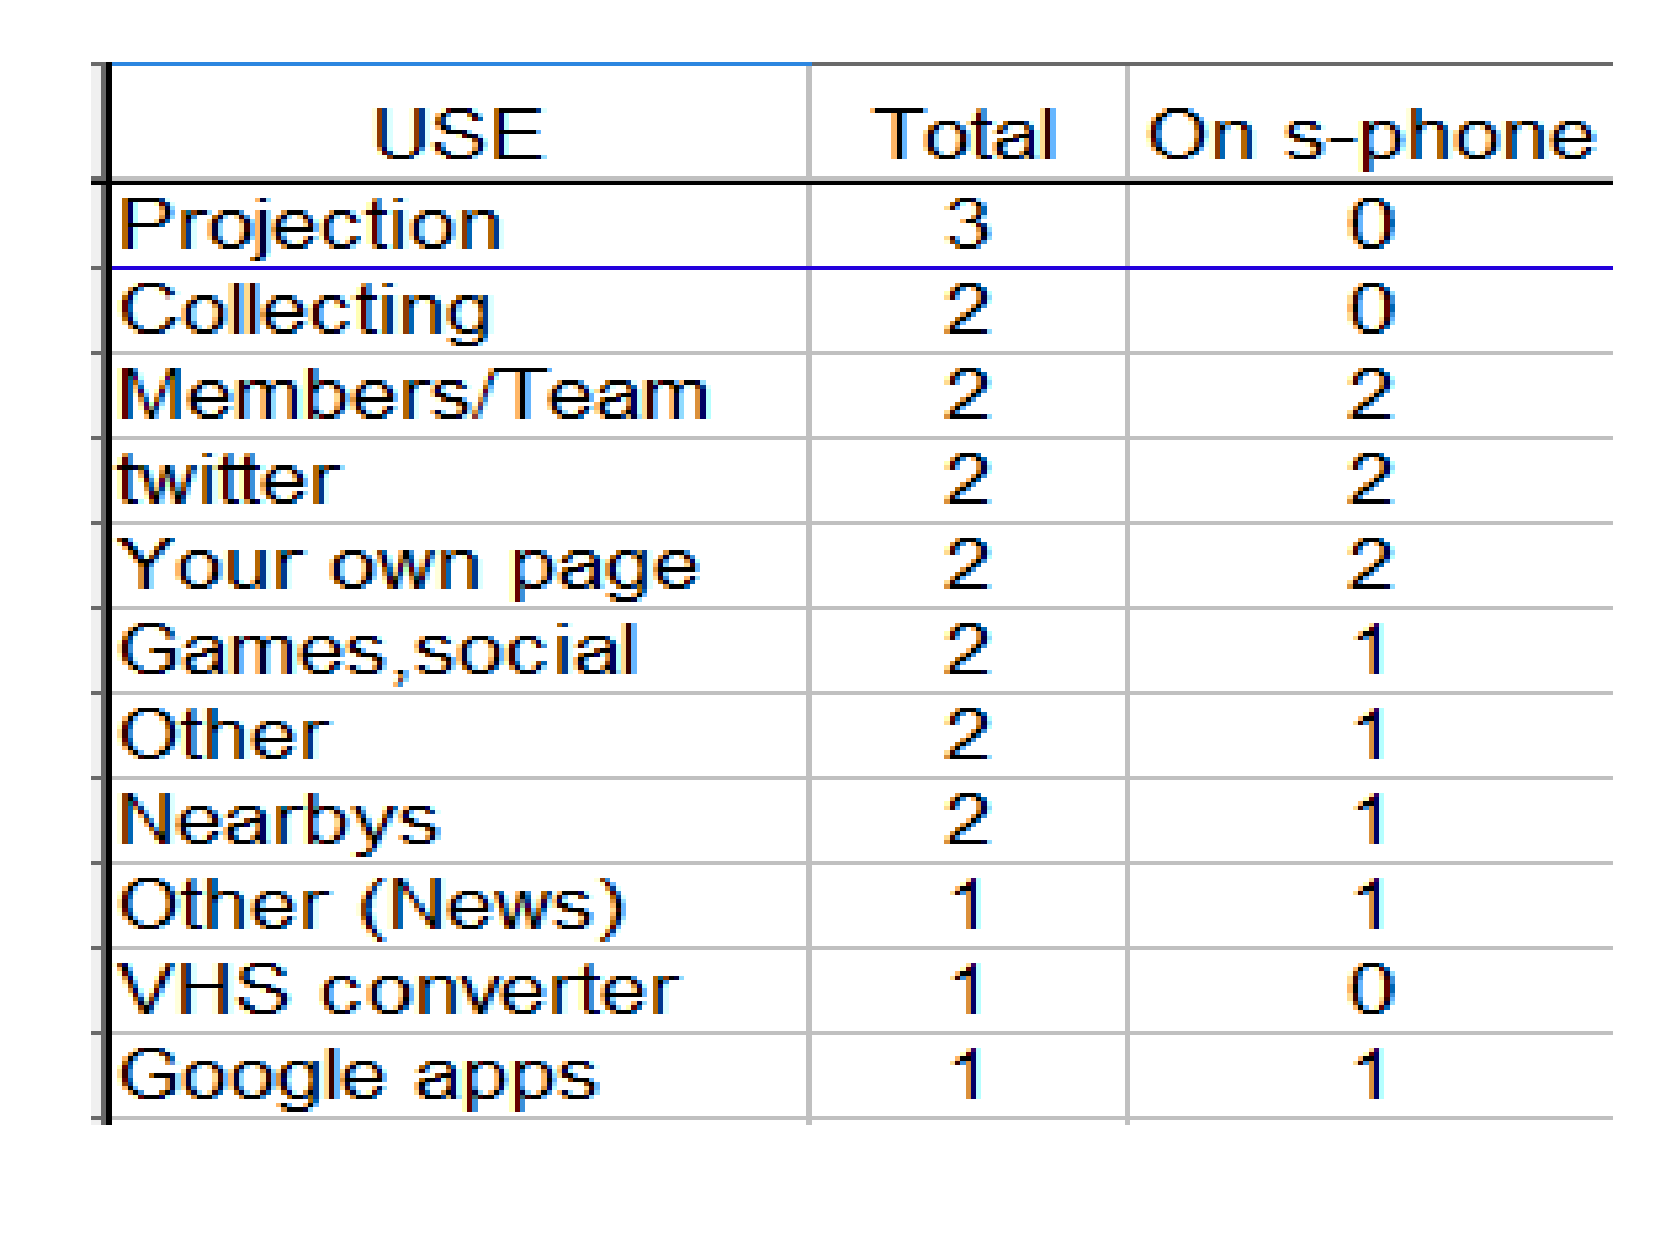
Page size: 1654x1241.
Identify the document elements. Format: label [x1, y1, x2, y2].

picture [91, 62, 1613, 1126]
